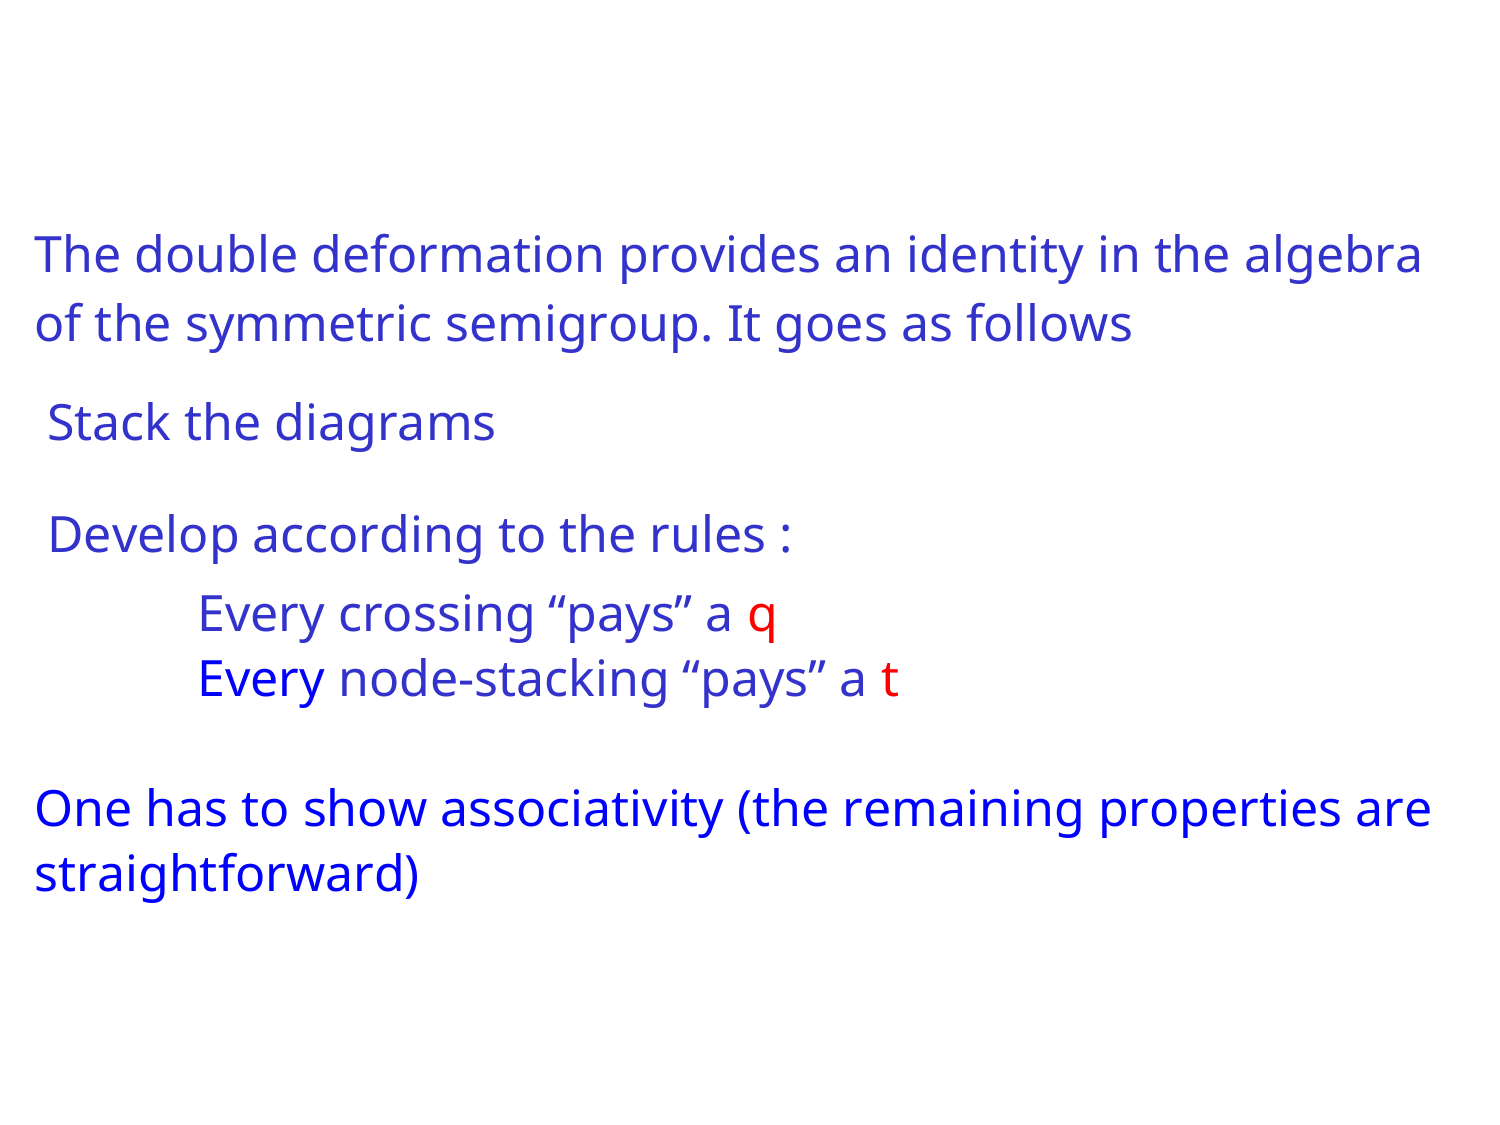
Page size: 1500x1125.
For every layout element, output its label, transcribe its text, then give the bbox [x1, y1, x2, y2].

text_box The double deformation provides an identity in the algebra of the symmetric semigroup. It goes as follows Stack the diagrams Develop according to the rules : Every crossing “pays” a q Every node-stacking “pays” a t One has to show associativity (the remaining properties are straightforward) [19, 211, 1483, 912]
